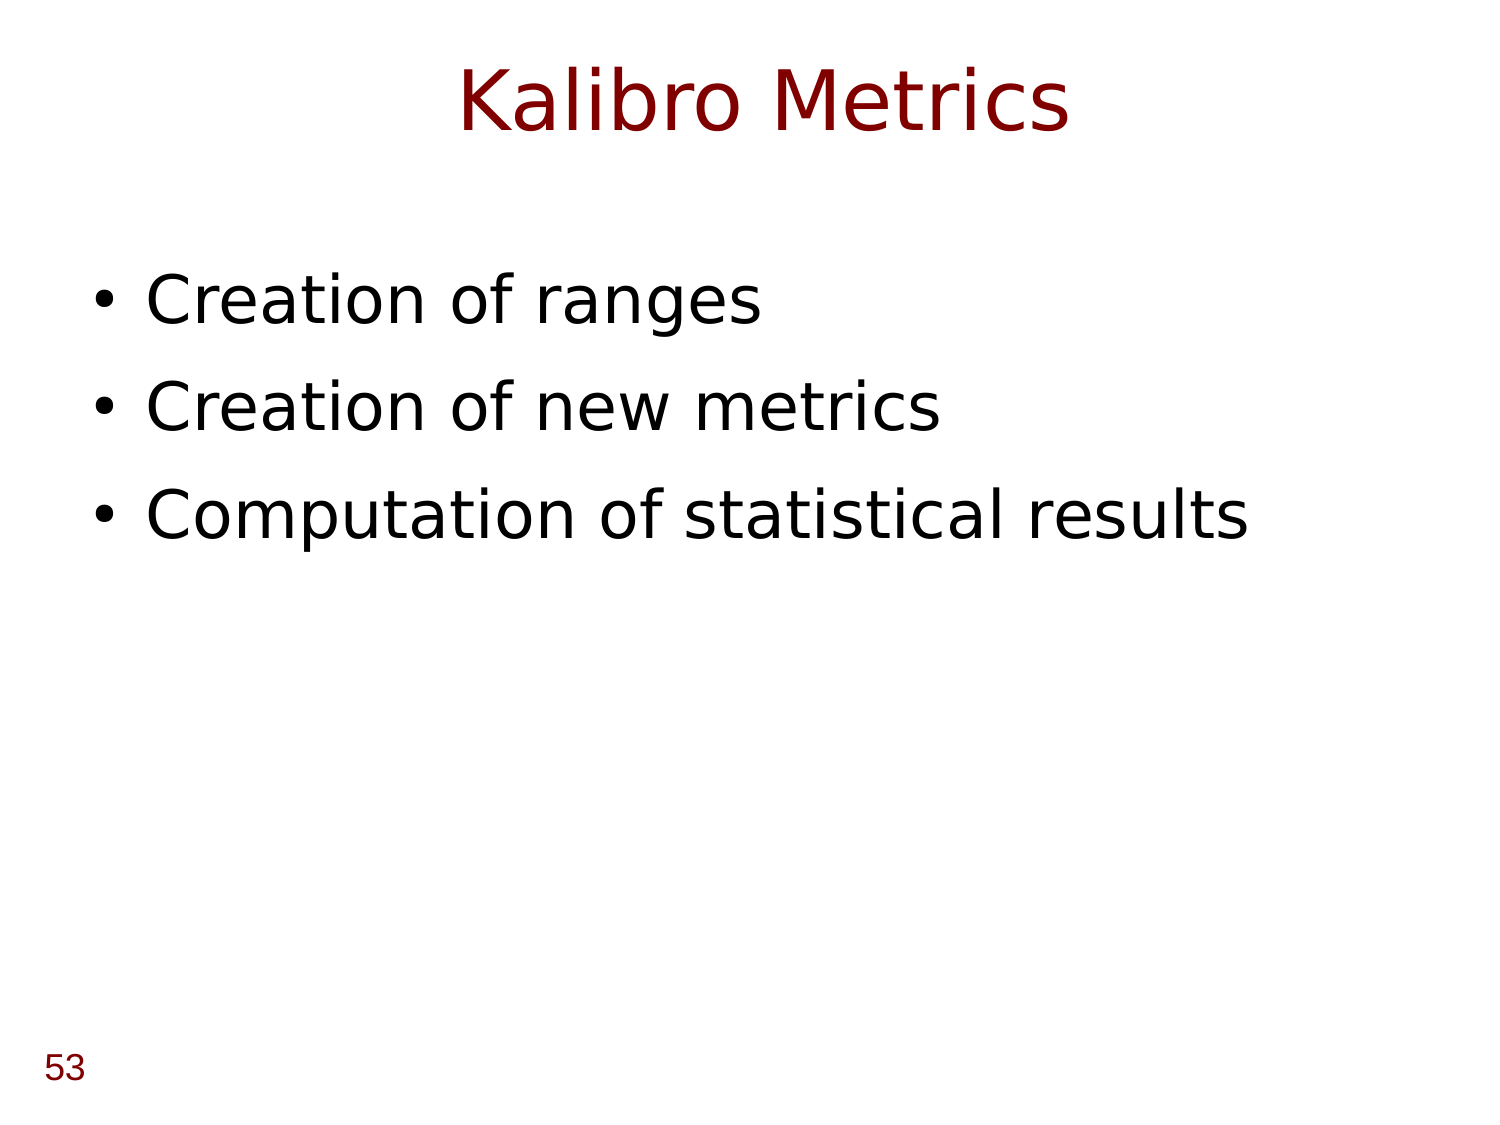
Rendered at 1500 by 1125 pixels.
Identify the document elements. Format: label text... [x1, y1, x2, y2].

title Kalibro Metrics [70, 34, 1459, 170]
list Creation of ranges Creation of new metrics Computation of statistical results [75, 261, 1447, 1004]
